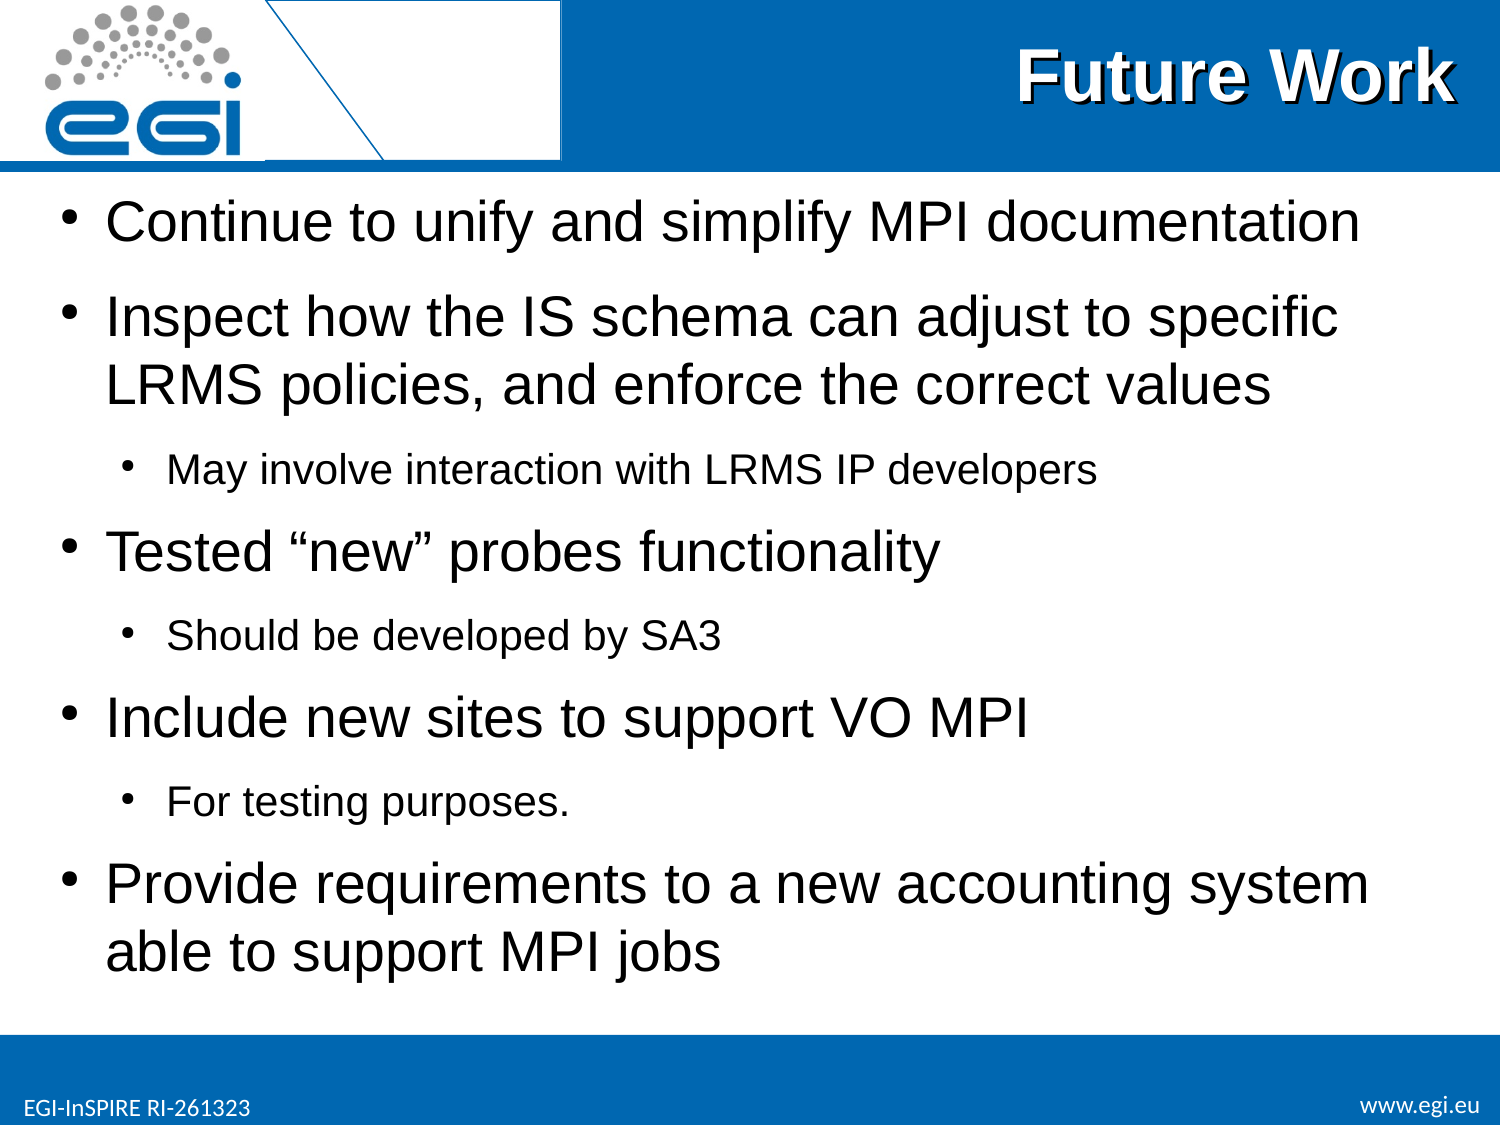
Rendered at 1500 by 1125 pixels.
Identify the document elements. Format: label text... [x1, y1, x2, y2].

title Future Work [348, 19, 1471, 161]
list Continue to unify and simplify MPI documentation Inspect how the IS schema can adjust to specific LRMS policies, and enforce the correct values May involve interaction with LRMS IP developers Tested “new” probes functionality Should be developed by SA3 Include new sites to support VO MPI For testing purposes. Provide requirements to a new accounting system able to support MPI jobs [29, 177, 1471, 1004]
picture [0, 0, 265, 161]
